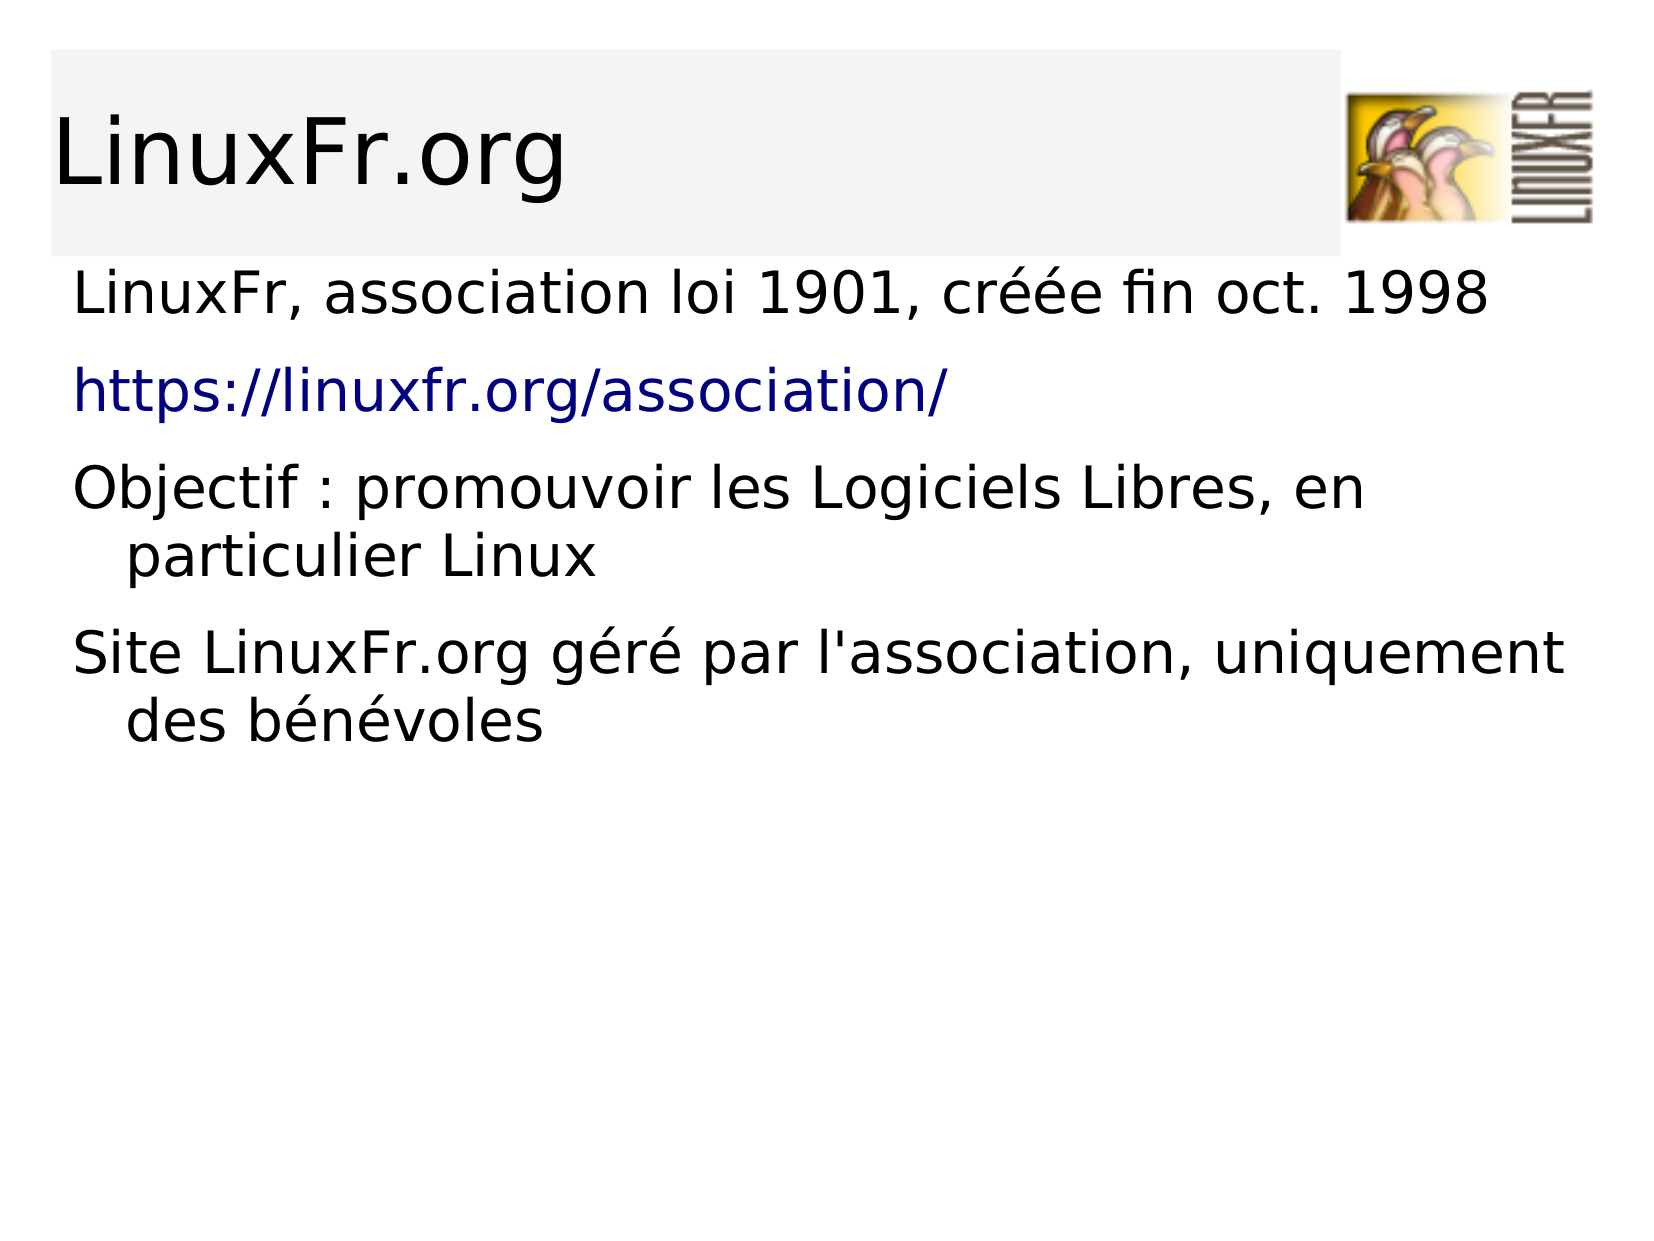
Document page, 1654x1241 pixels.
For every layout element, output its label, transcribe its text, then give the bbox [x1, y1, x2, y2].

list LinuxFr, association loi 1901, créée fin oct. 1998 https://linuxfr.org/association/ Objectif : promouvoir les Logiciels Libres, en particulier Linux Site LinuxFr.org géré par l'association, uniquement des bénévoles [54, 259, 1628, 1103]
picture [1342, 88, 1601, 229]
title LinuxFr.org [51, 49, 1342, 257]
